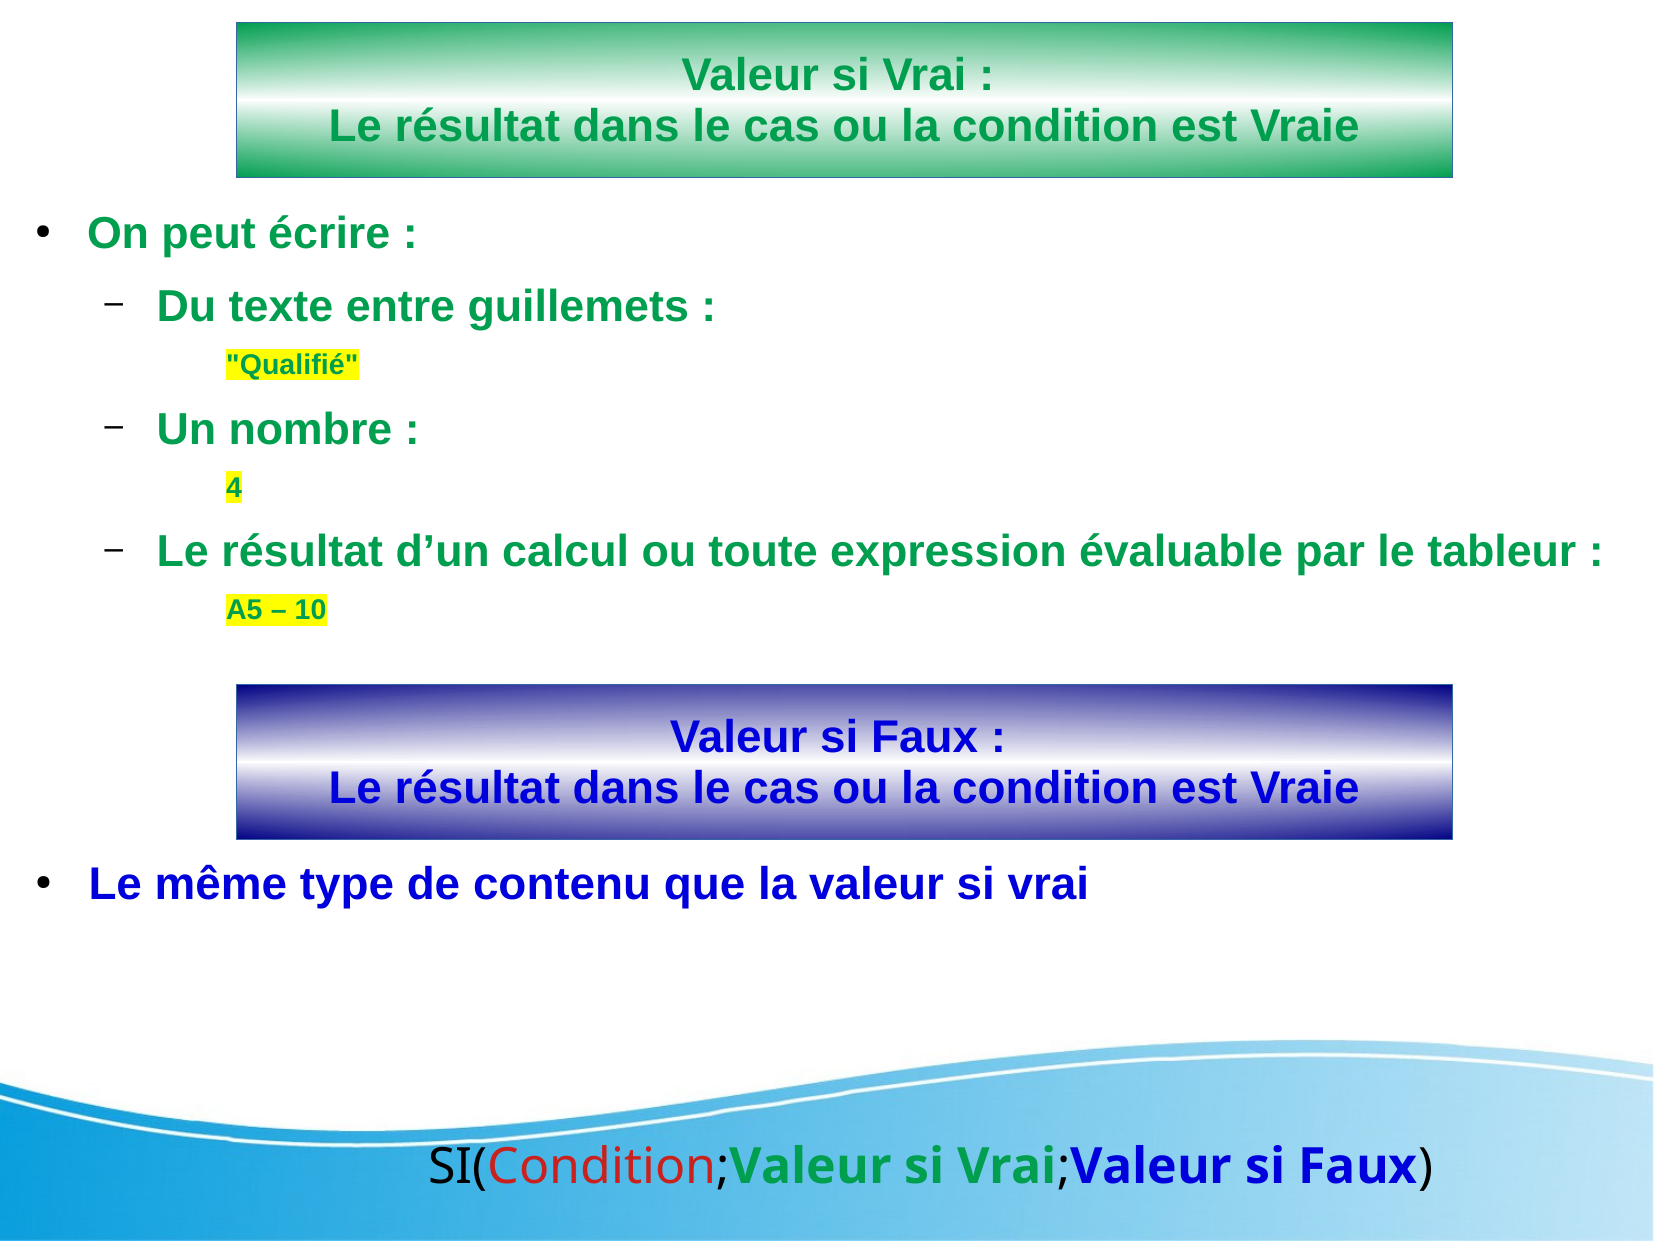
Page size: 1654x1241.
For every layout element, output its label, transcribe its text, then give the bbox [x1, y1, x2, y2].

picture [0, 1039, 1654, 1241]
text_box Valeur si Faux : Le résultat dans le cas ou la condition est Vraie [236, 684, 1453, 840]
list On peut écrire : Du texte entre guillemets : "Qualifié" Un nombre : 4 Le résultat d’un calcul ou toute expression évaluable par le tableur : A5 – 10 [17, 207, 1630, 674]
text_box SI(Condition;Valeur si Vrai;Valeur si Faux) [413, 1122, 1654, 1205]
list Le même type de contenu que la valeur si vrai [17, 857, 1630, 981]
text_box Valeur si Vrai : Le résultat dans le cas ou la condition est Vraie [236, 22, 1453, 178]
